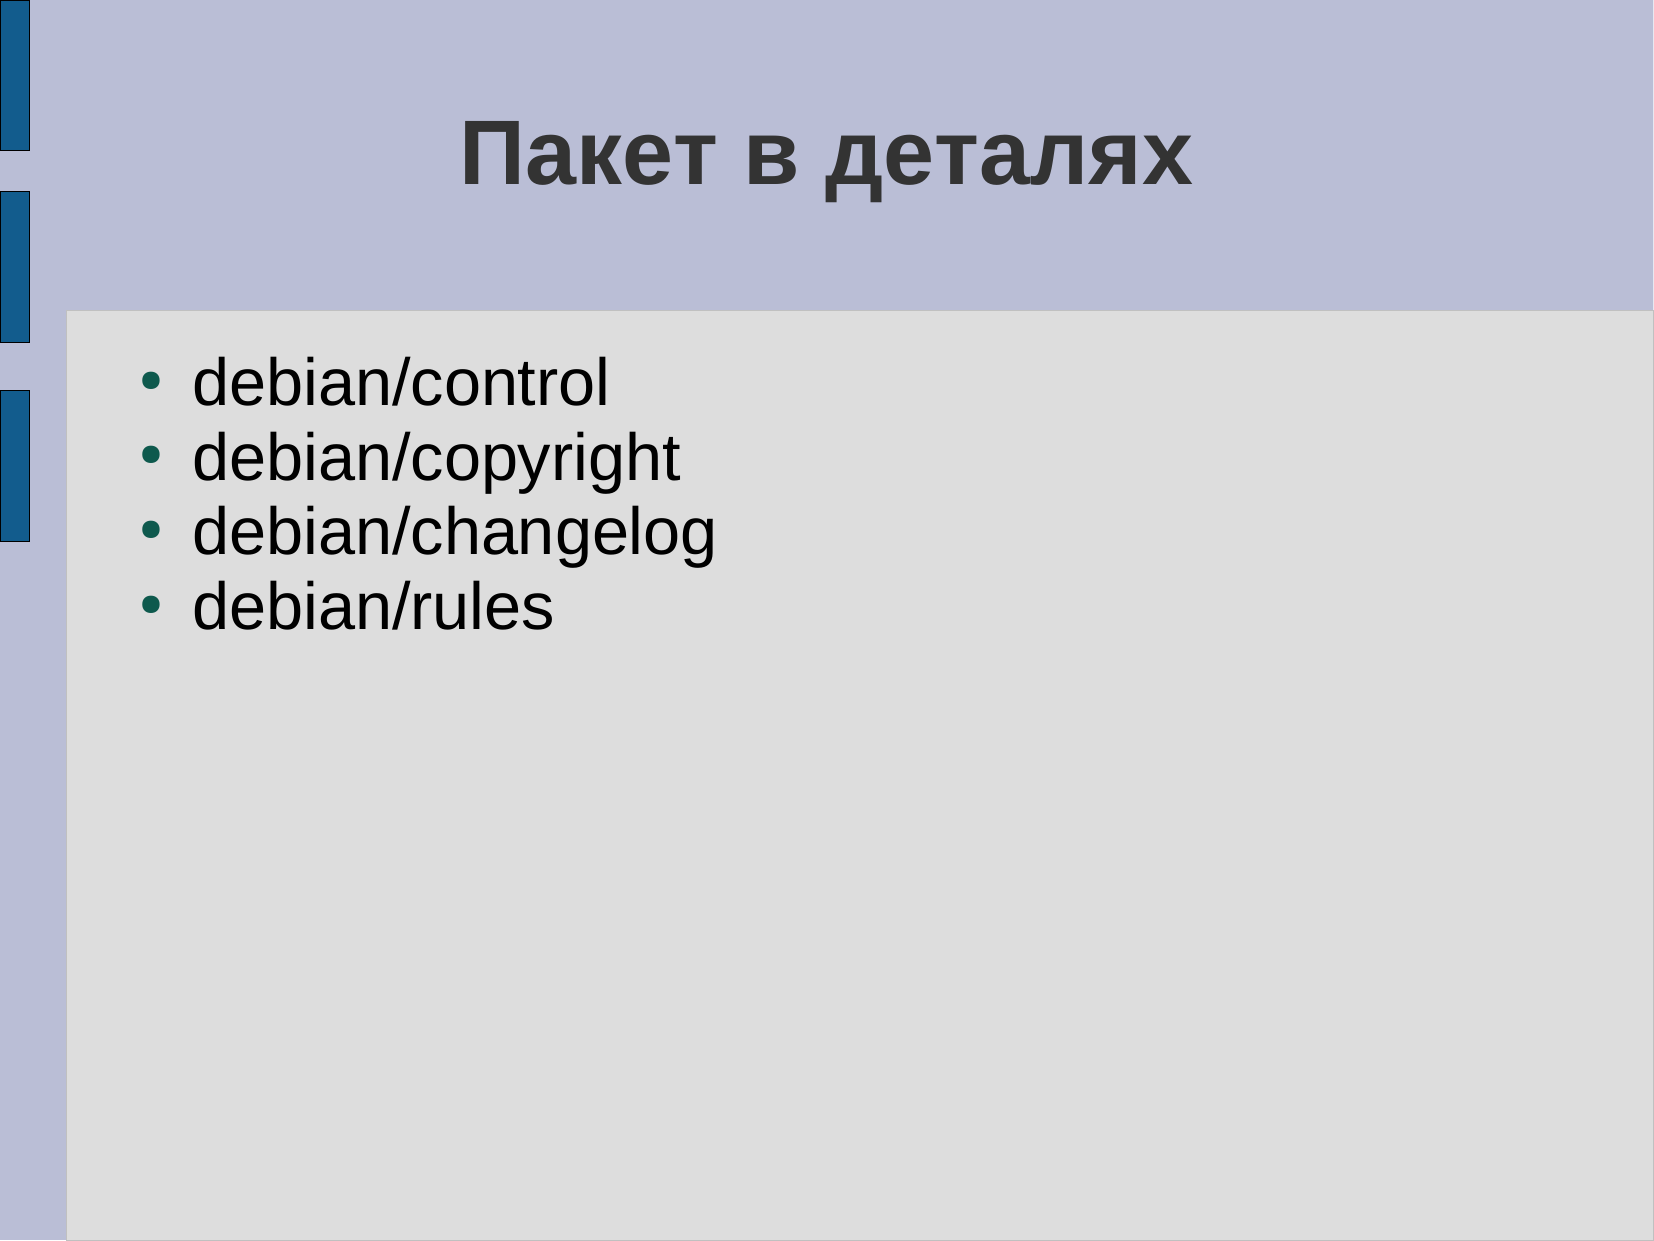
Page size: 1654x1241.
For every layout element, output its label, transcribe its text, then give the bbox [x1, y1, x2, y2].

list debian/control debian/copyright debian/changelog debian/rules [121, 344, 1534, 1164]
title Пакет в деталях [82, 56, 1571, 250]
